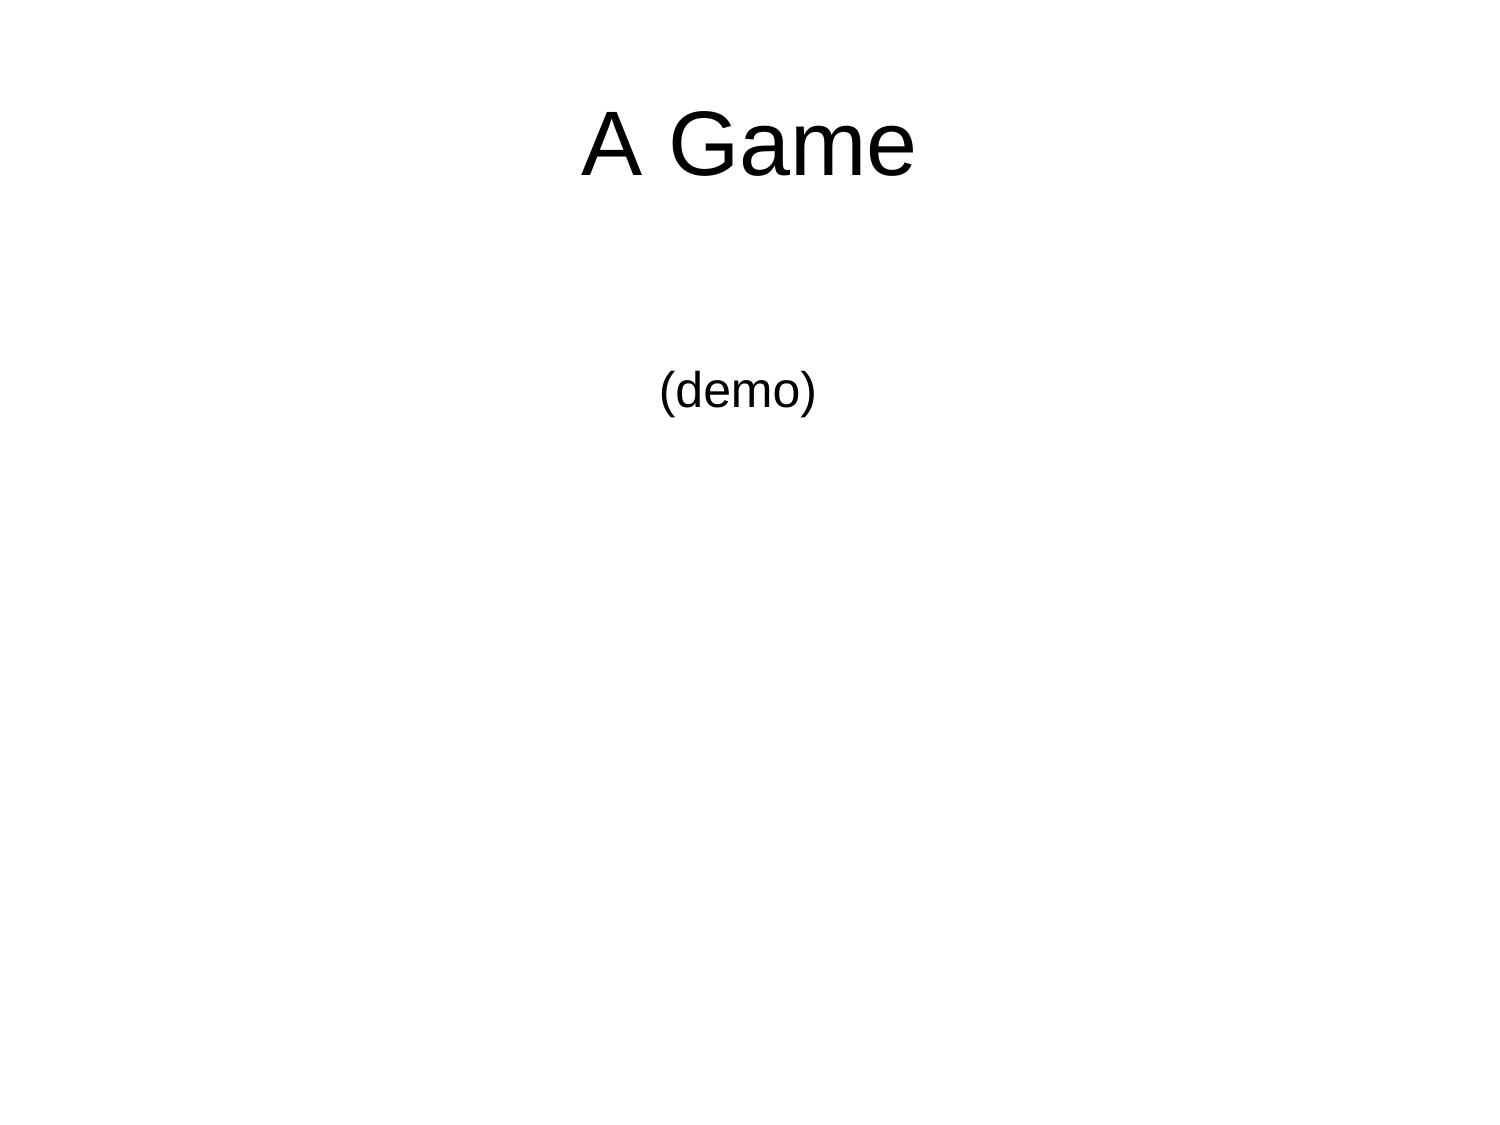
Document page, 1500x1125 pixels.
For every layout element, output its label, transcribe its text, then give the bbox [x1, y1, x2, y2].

title A Game [75, 45, 1426, 233]
text_box (demo) [466, 349, 1010, 426]
